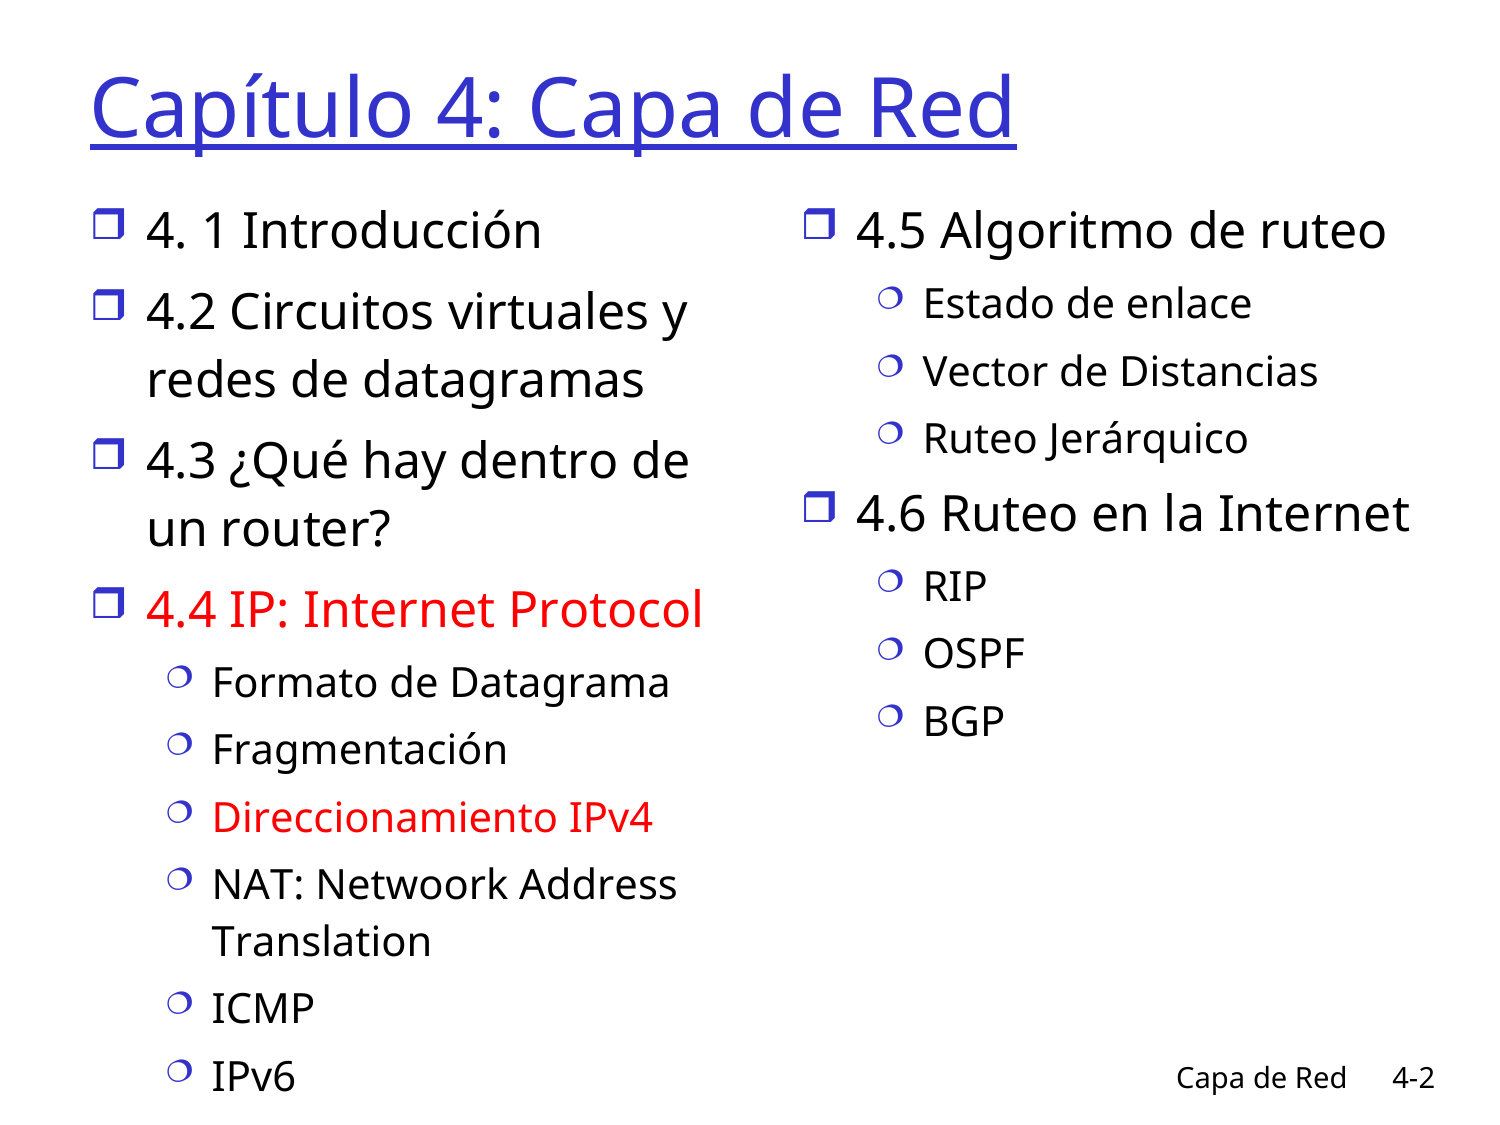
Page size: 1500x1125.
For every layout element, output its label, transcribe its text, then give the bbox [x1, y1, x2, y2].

list 4.5 Algoritmo de ruteo Estado de enlace Vector de Distancias Ruteo Jerárquico 4.6 Ruteo en la Internet RIP OSPF BGP [785, 187, 1464, 1029]
title Capítulo 4: Capa de Red [75, 23, 1463, 188]
list 4. 1 Introducción 4.2 Circuitos virtuales y redes de datagramas 4.3 ¿Qué hay dentro de un router? 4.4 IP: Internet Protocol Formato de Datagrama Fragmentación Direccionamiento IPv4 NAT: Netwoork Address Translation ICMP IPv6 [75, 187, 753, 1029]
